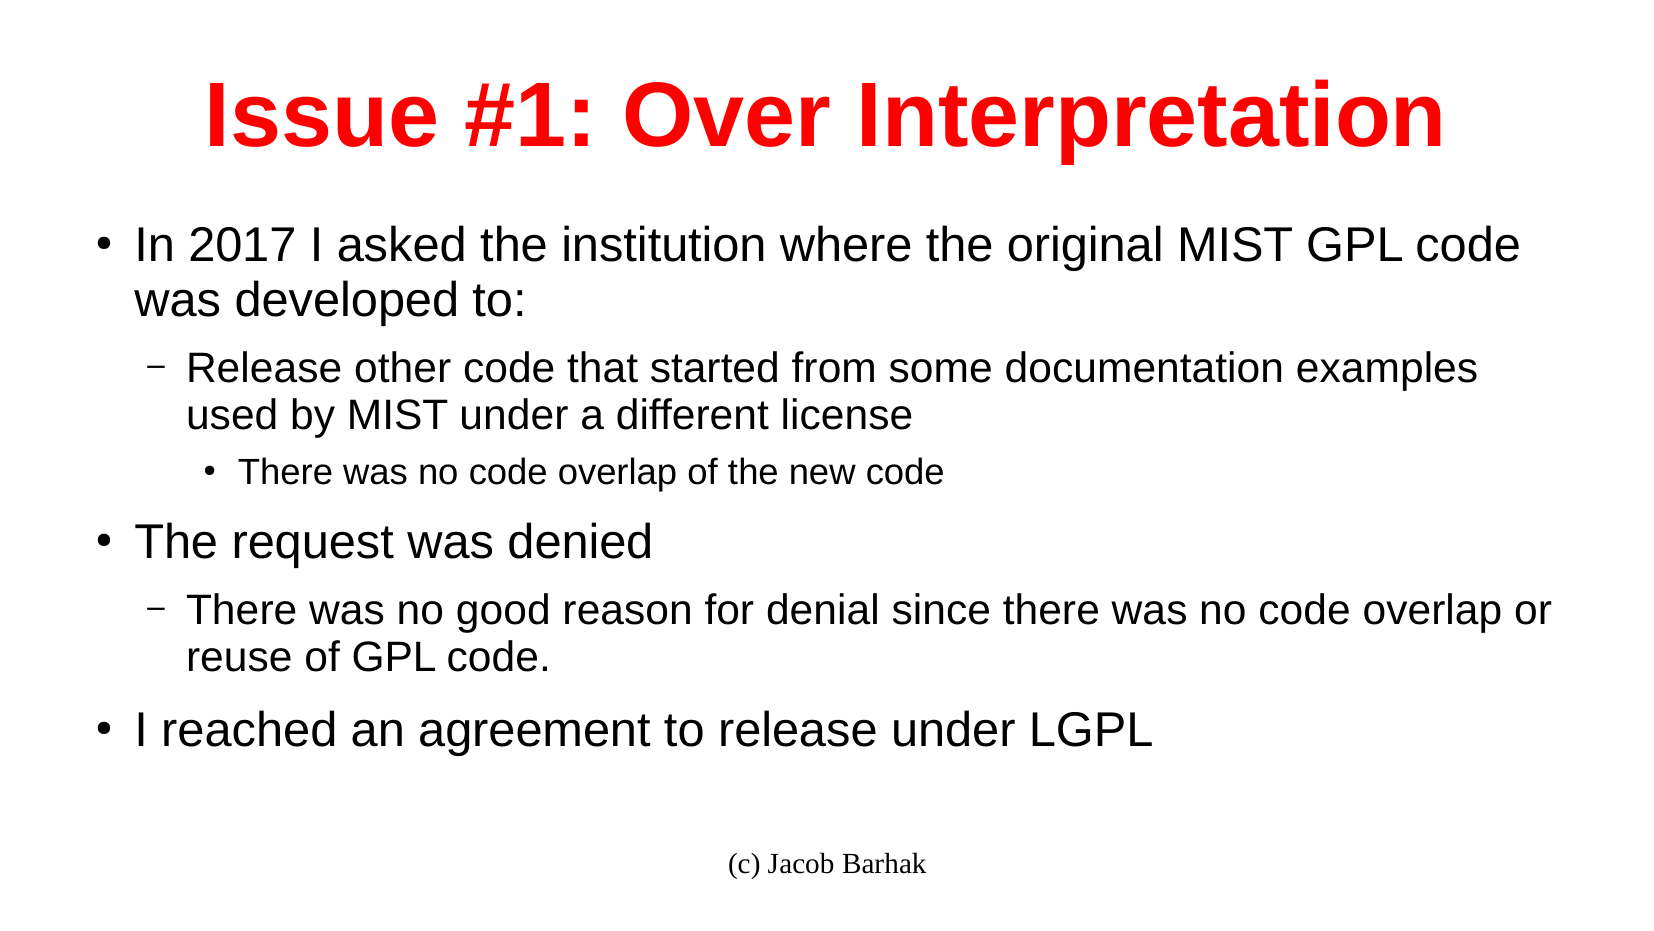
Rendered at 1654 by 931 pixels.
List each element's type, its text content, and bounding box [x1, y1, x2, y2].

title Issue #1: Over Interpretation [82, 37, 1571, 193]
list In 2017 I asked the institution where the original MIST GPL code was developed to: Release other code that started from some documentation examples used by MIST under a different license There was no code overlap of the new code The request was denied There was no good reason for denial since there was no code overlap or reuse of GPL code. I reached an agreement to release under LGPL [82, 217, 1571, 758]
